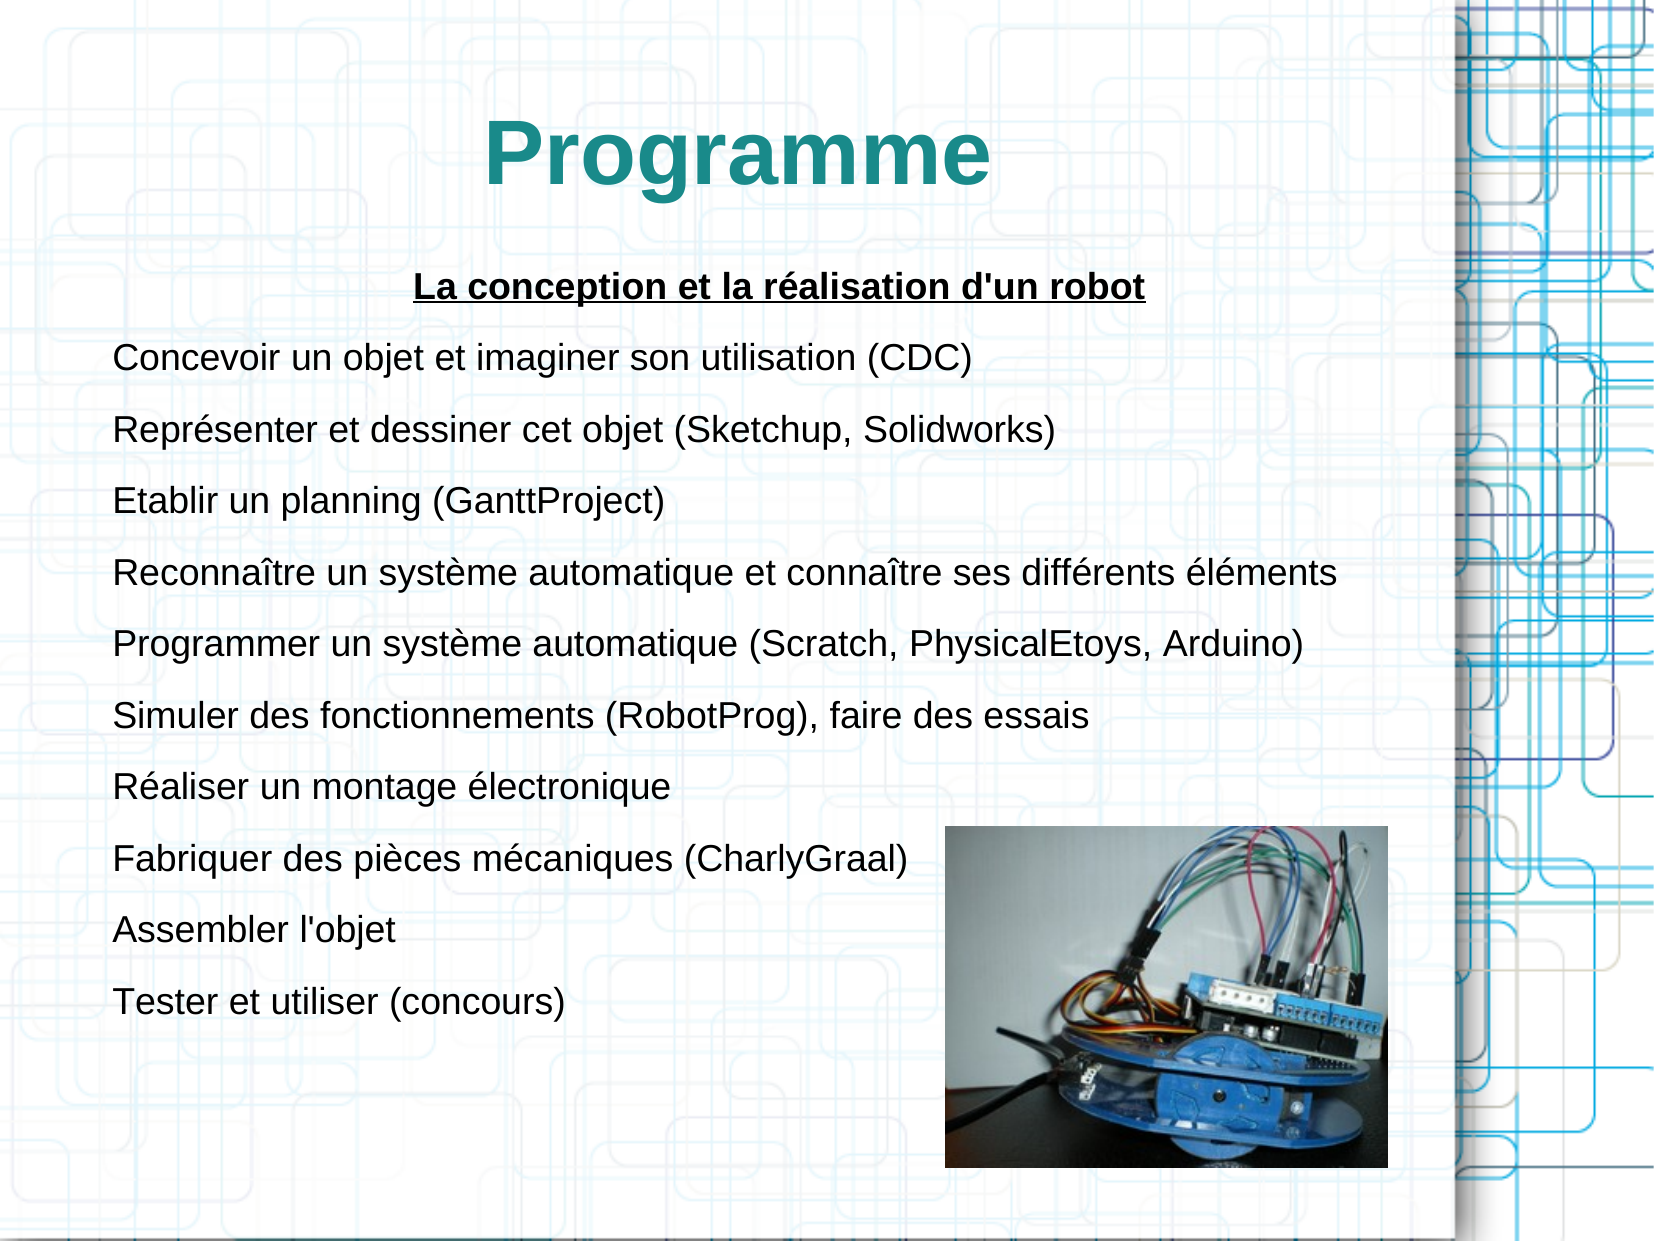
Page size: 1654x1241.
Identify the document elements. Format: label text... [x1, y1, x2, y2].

list La conception et la réalisation d'un robot Concevoir un objet et imaginer son utilisation (CDC) Représenter et dessiner cet objet (Sketchup, Solidworks) Etablir un planning (GanttProject) Reconnaître un système automatique et connaître ses différents éléments Programmer un système automatique (Scratch, PhysicalEtoys, Arduino) Simuler des fonctionnements (RobotProg), faire des essais Réaliser un montage électronique Fabriquer des pièces mécaniques (CharlyGraal) Assembler l'objet Tester et utiliser (concours) [112, 265, 1447, 1025]
picture [0, 0, 1654, 1241]
title Programme [59, 49, 1418, 257]
